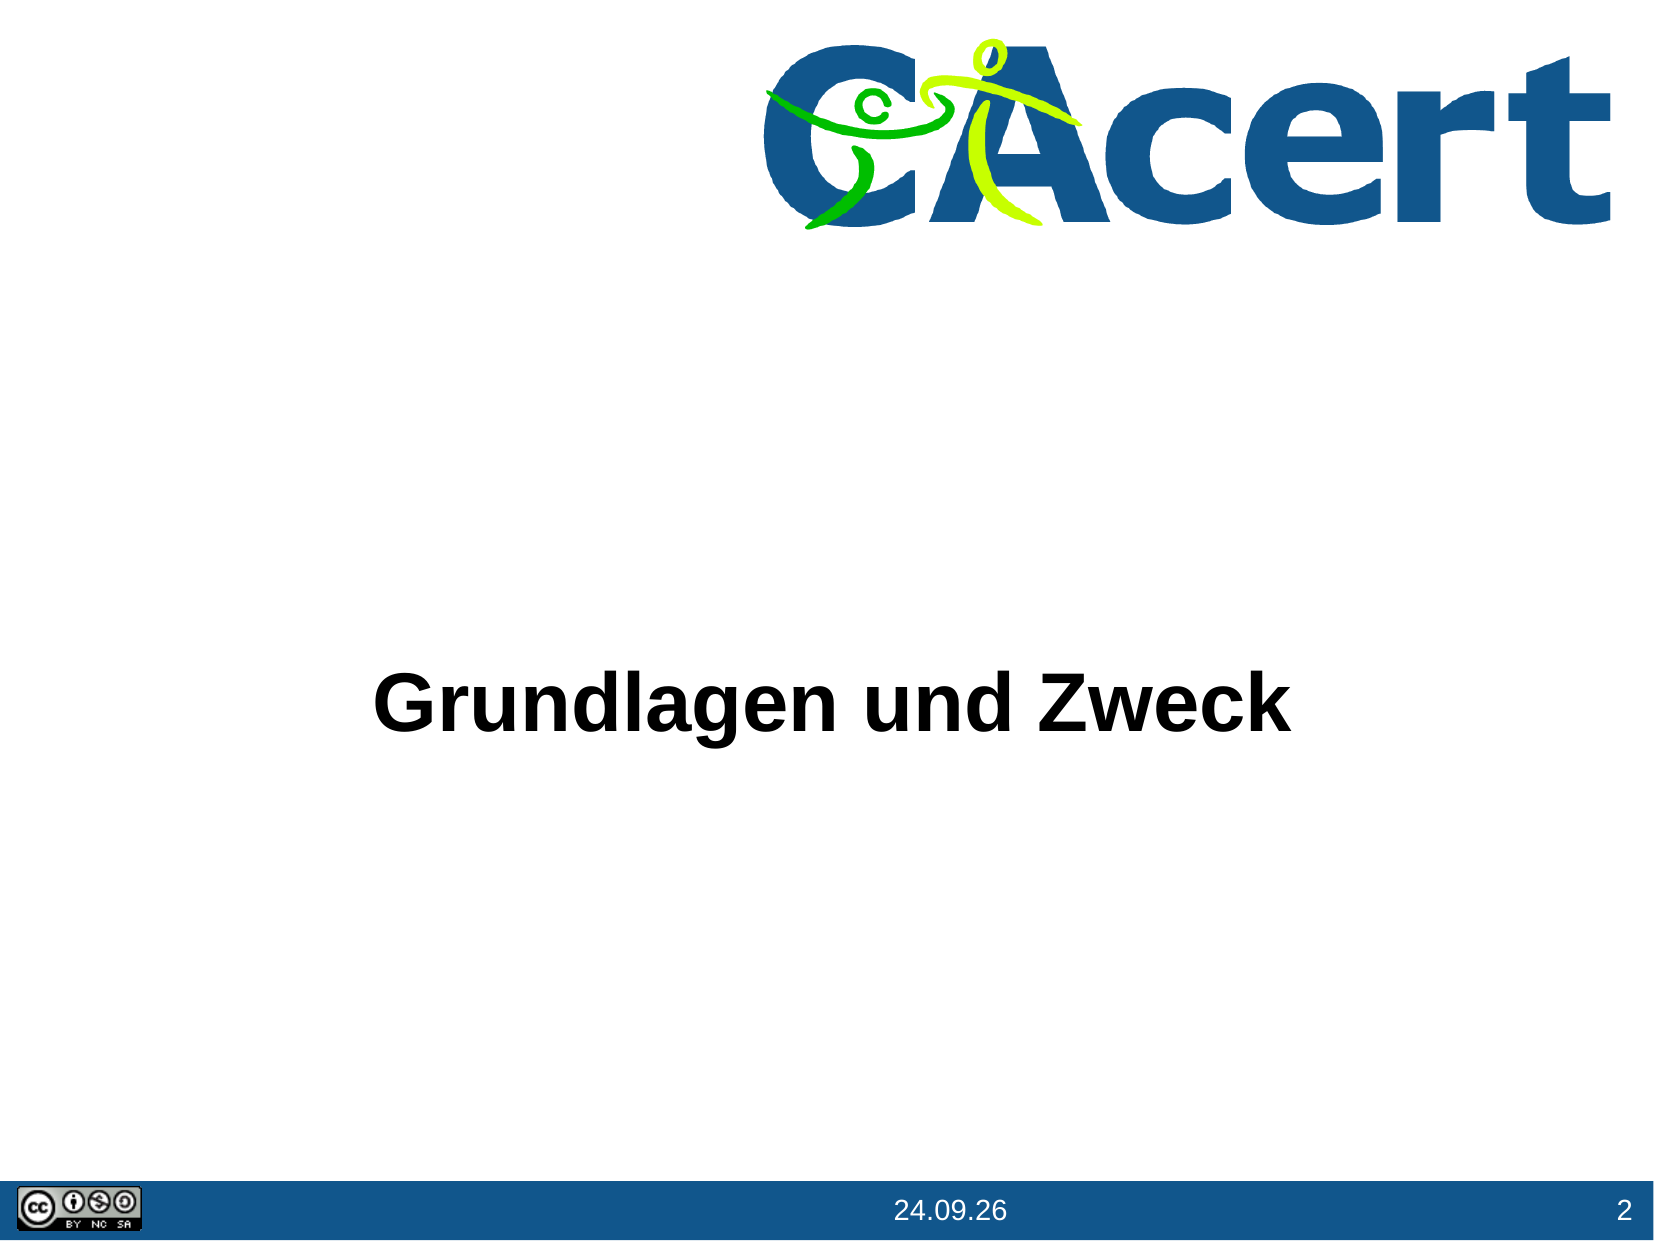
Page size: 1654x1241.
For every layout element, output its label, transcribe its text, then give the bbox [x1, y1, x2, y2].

picture [761, 35, 1613, 231]
title Grundlagen und Zweck [88, 265, 1577, 1140]
picture [17, 1186, 142, 1231]
